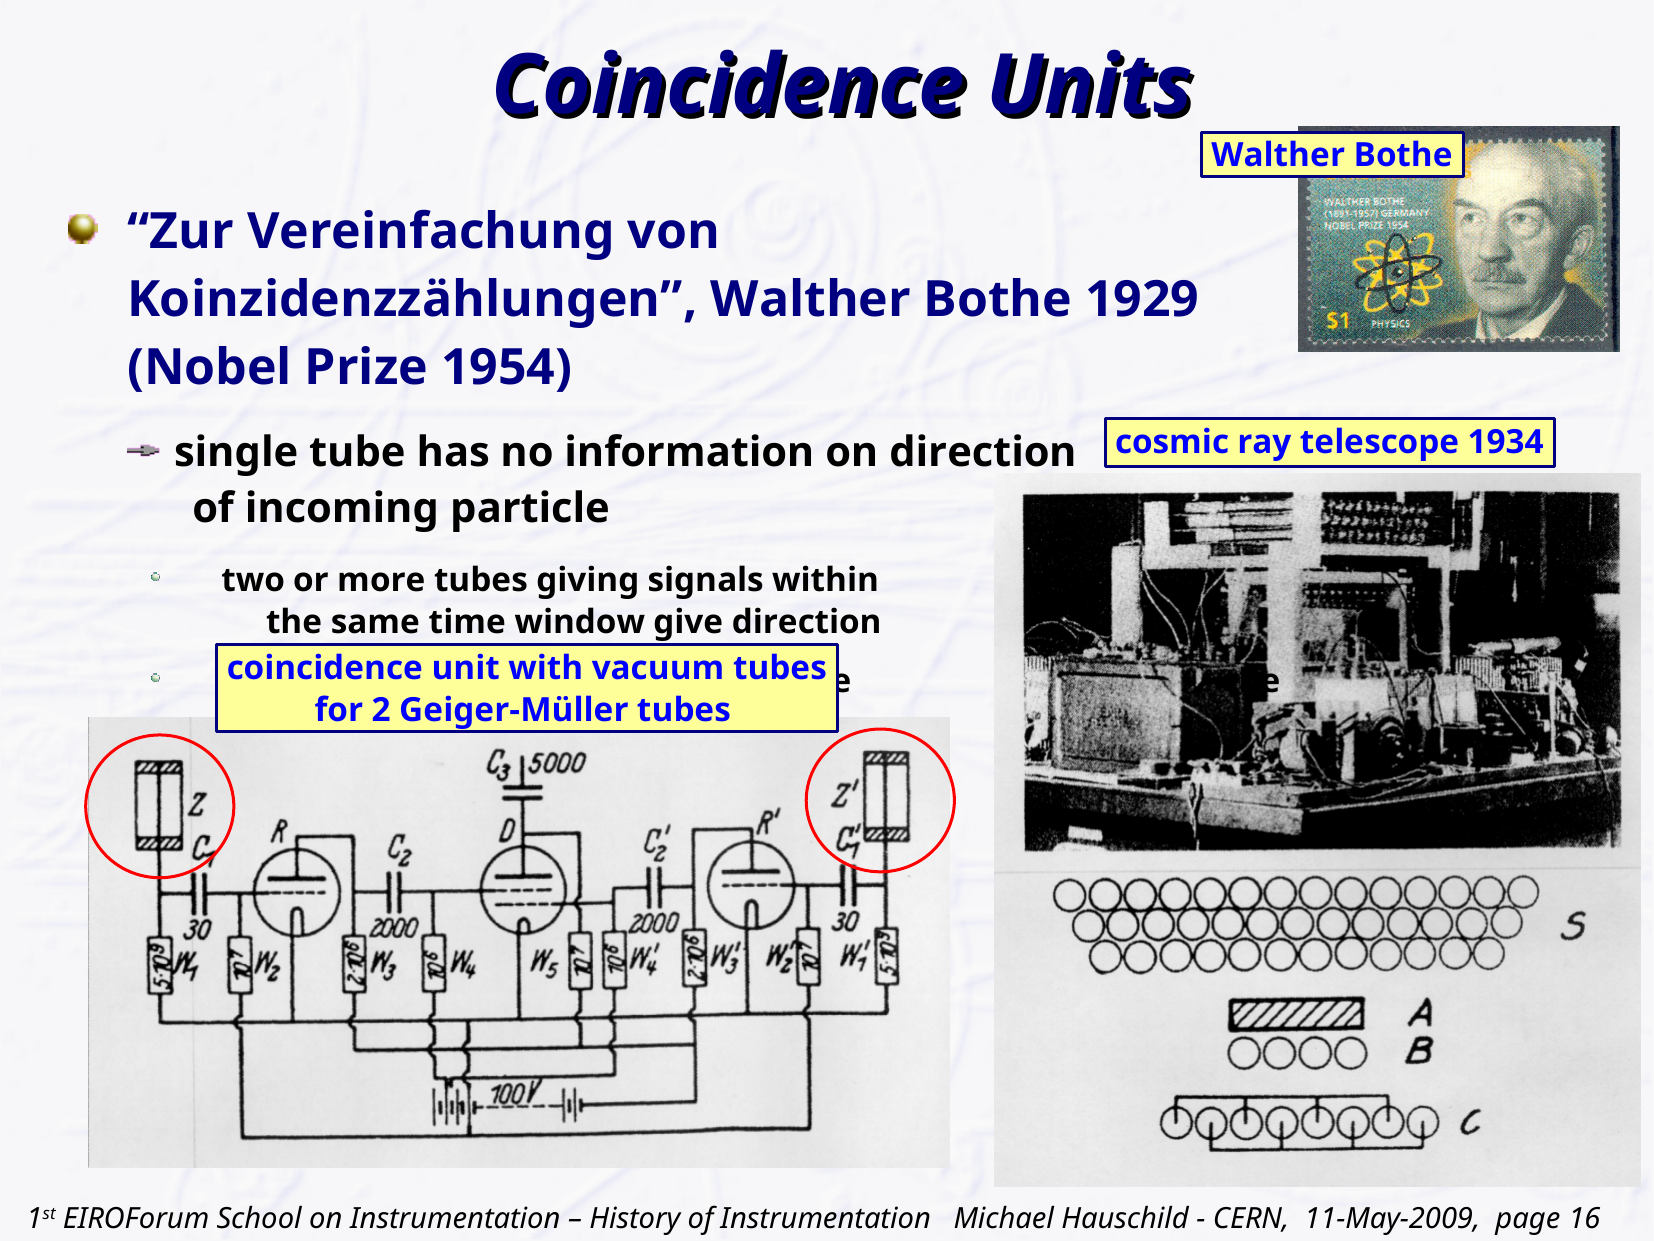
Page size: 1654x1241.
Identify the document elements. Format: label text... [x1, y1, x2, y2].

list “Zur Vereinfachung von Koinzidenzzählungen”, Walther Bothe 1929 (Nobel Prize 1954) single tube has no information on direction of incoming particle two or more tubes giving signals within the same time window give direction also information if two particles come the from the same decay [45, 195, 1302, 1171]
picture [0, 0, 1654, 1241]
text_box Walther Bothe [1201, 132, 1449, 175]
text_box coincidence unit with vacuum tubes for 2 Geiger-Müller tubes [216, 644, 809, 722]
title Coincidence Units [75, 7, 1576, 158]
text_box cosmic ray telescope 1934 [1105, 418, 1547, 467]
